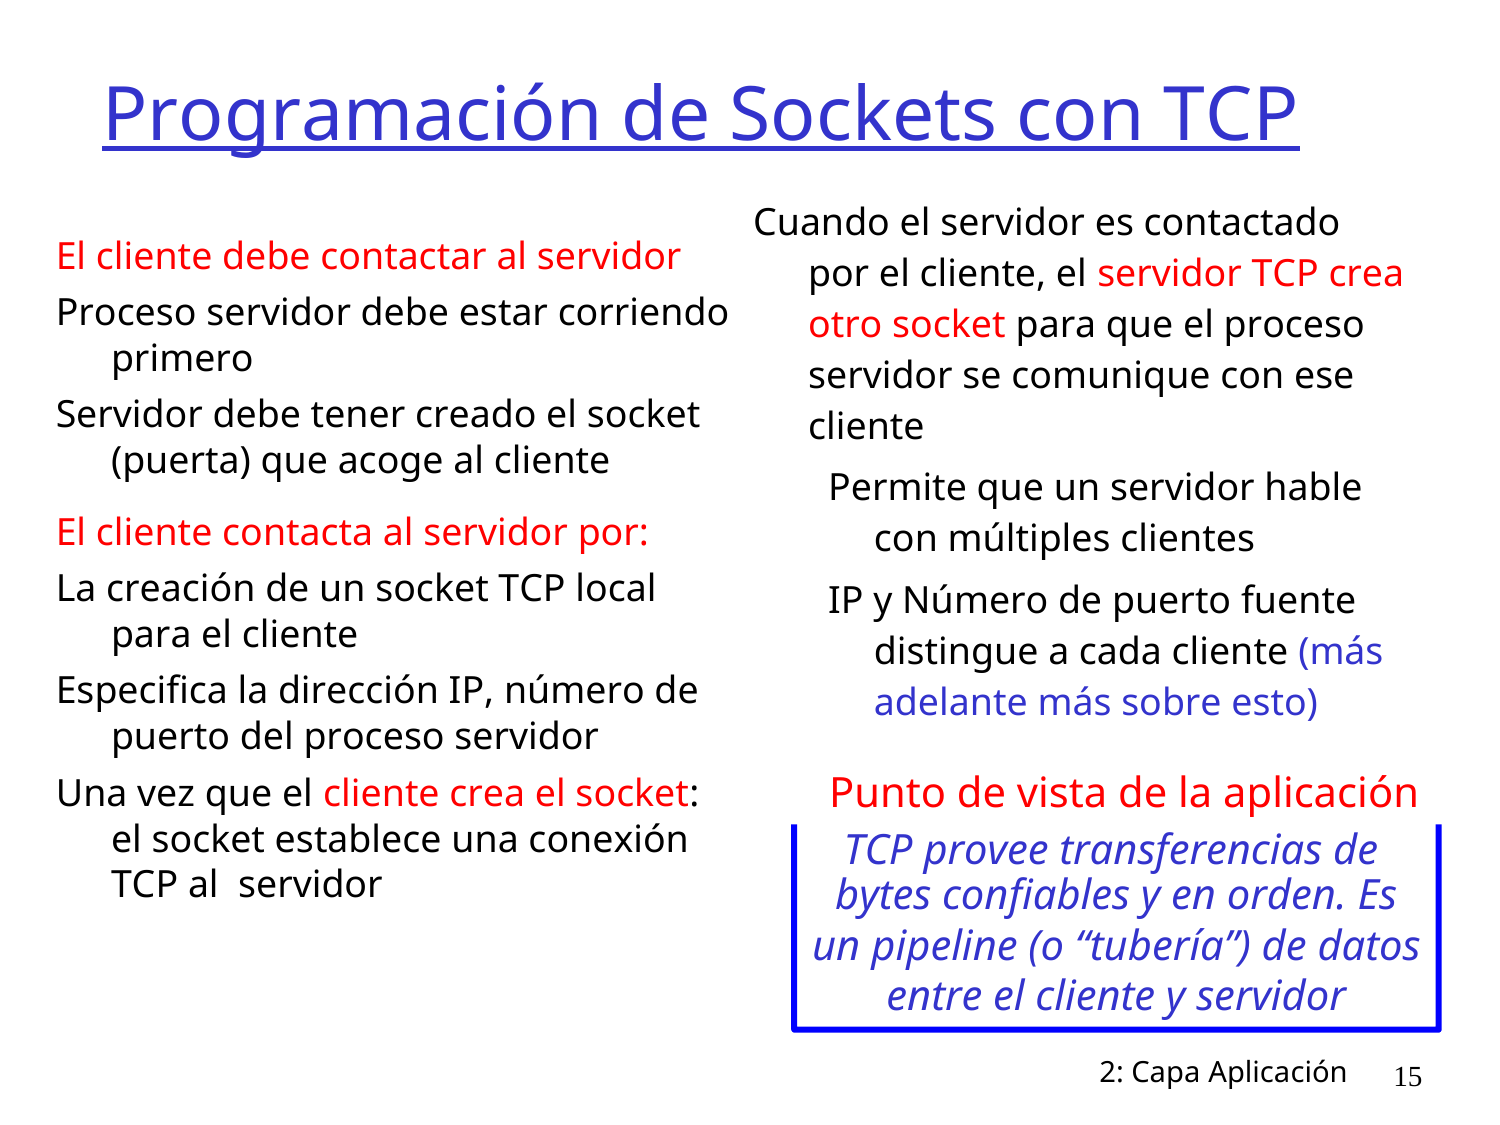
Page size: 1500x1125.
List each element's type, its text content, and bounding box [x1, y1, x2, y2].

title Programación de Sockets con TCP [87, 18, 1459, 207]
list El cliente debe contactar al servidor Proceso servidor debe estar corriendo primero Servidor debe tener creado el socket (puerta) que acoge al cliente El cliente contacta al servidor por: La creación de un socket TCP local para el cliente Especifica la dirección IP, número de puerto del proceso servidor Una vez que el cliente crea el socket: el socket establece una conexión TCP al servidor [41, 224, 748, 1051]
text_box Punto de vista de la aplicación [787, 763, 1462, 825]
list Cuando el servidor es contactado por el cliente, el servidor TCP crea otro socket para que el proceso servidor se comunique con ese cliente Permite que un servidor hable con múltiples clientes IP y Número de puerto fuente distingue a cada cliente (más adelante más sobre esto)‏ [738, 187, 1426, 747]
text_box TCP provee transferencias de bytes confiables y en orden. Es un pipeline (o “tubería”) de datos entre el cliente y servidor [794, 825, 1439, 1030]
